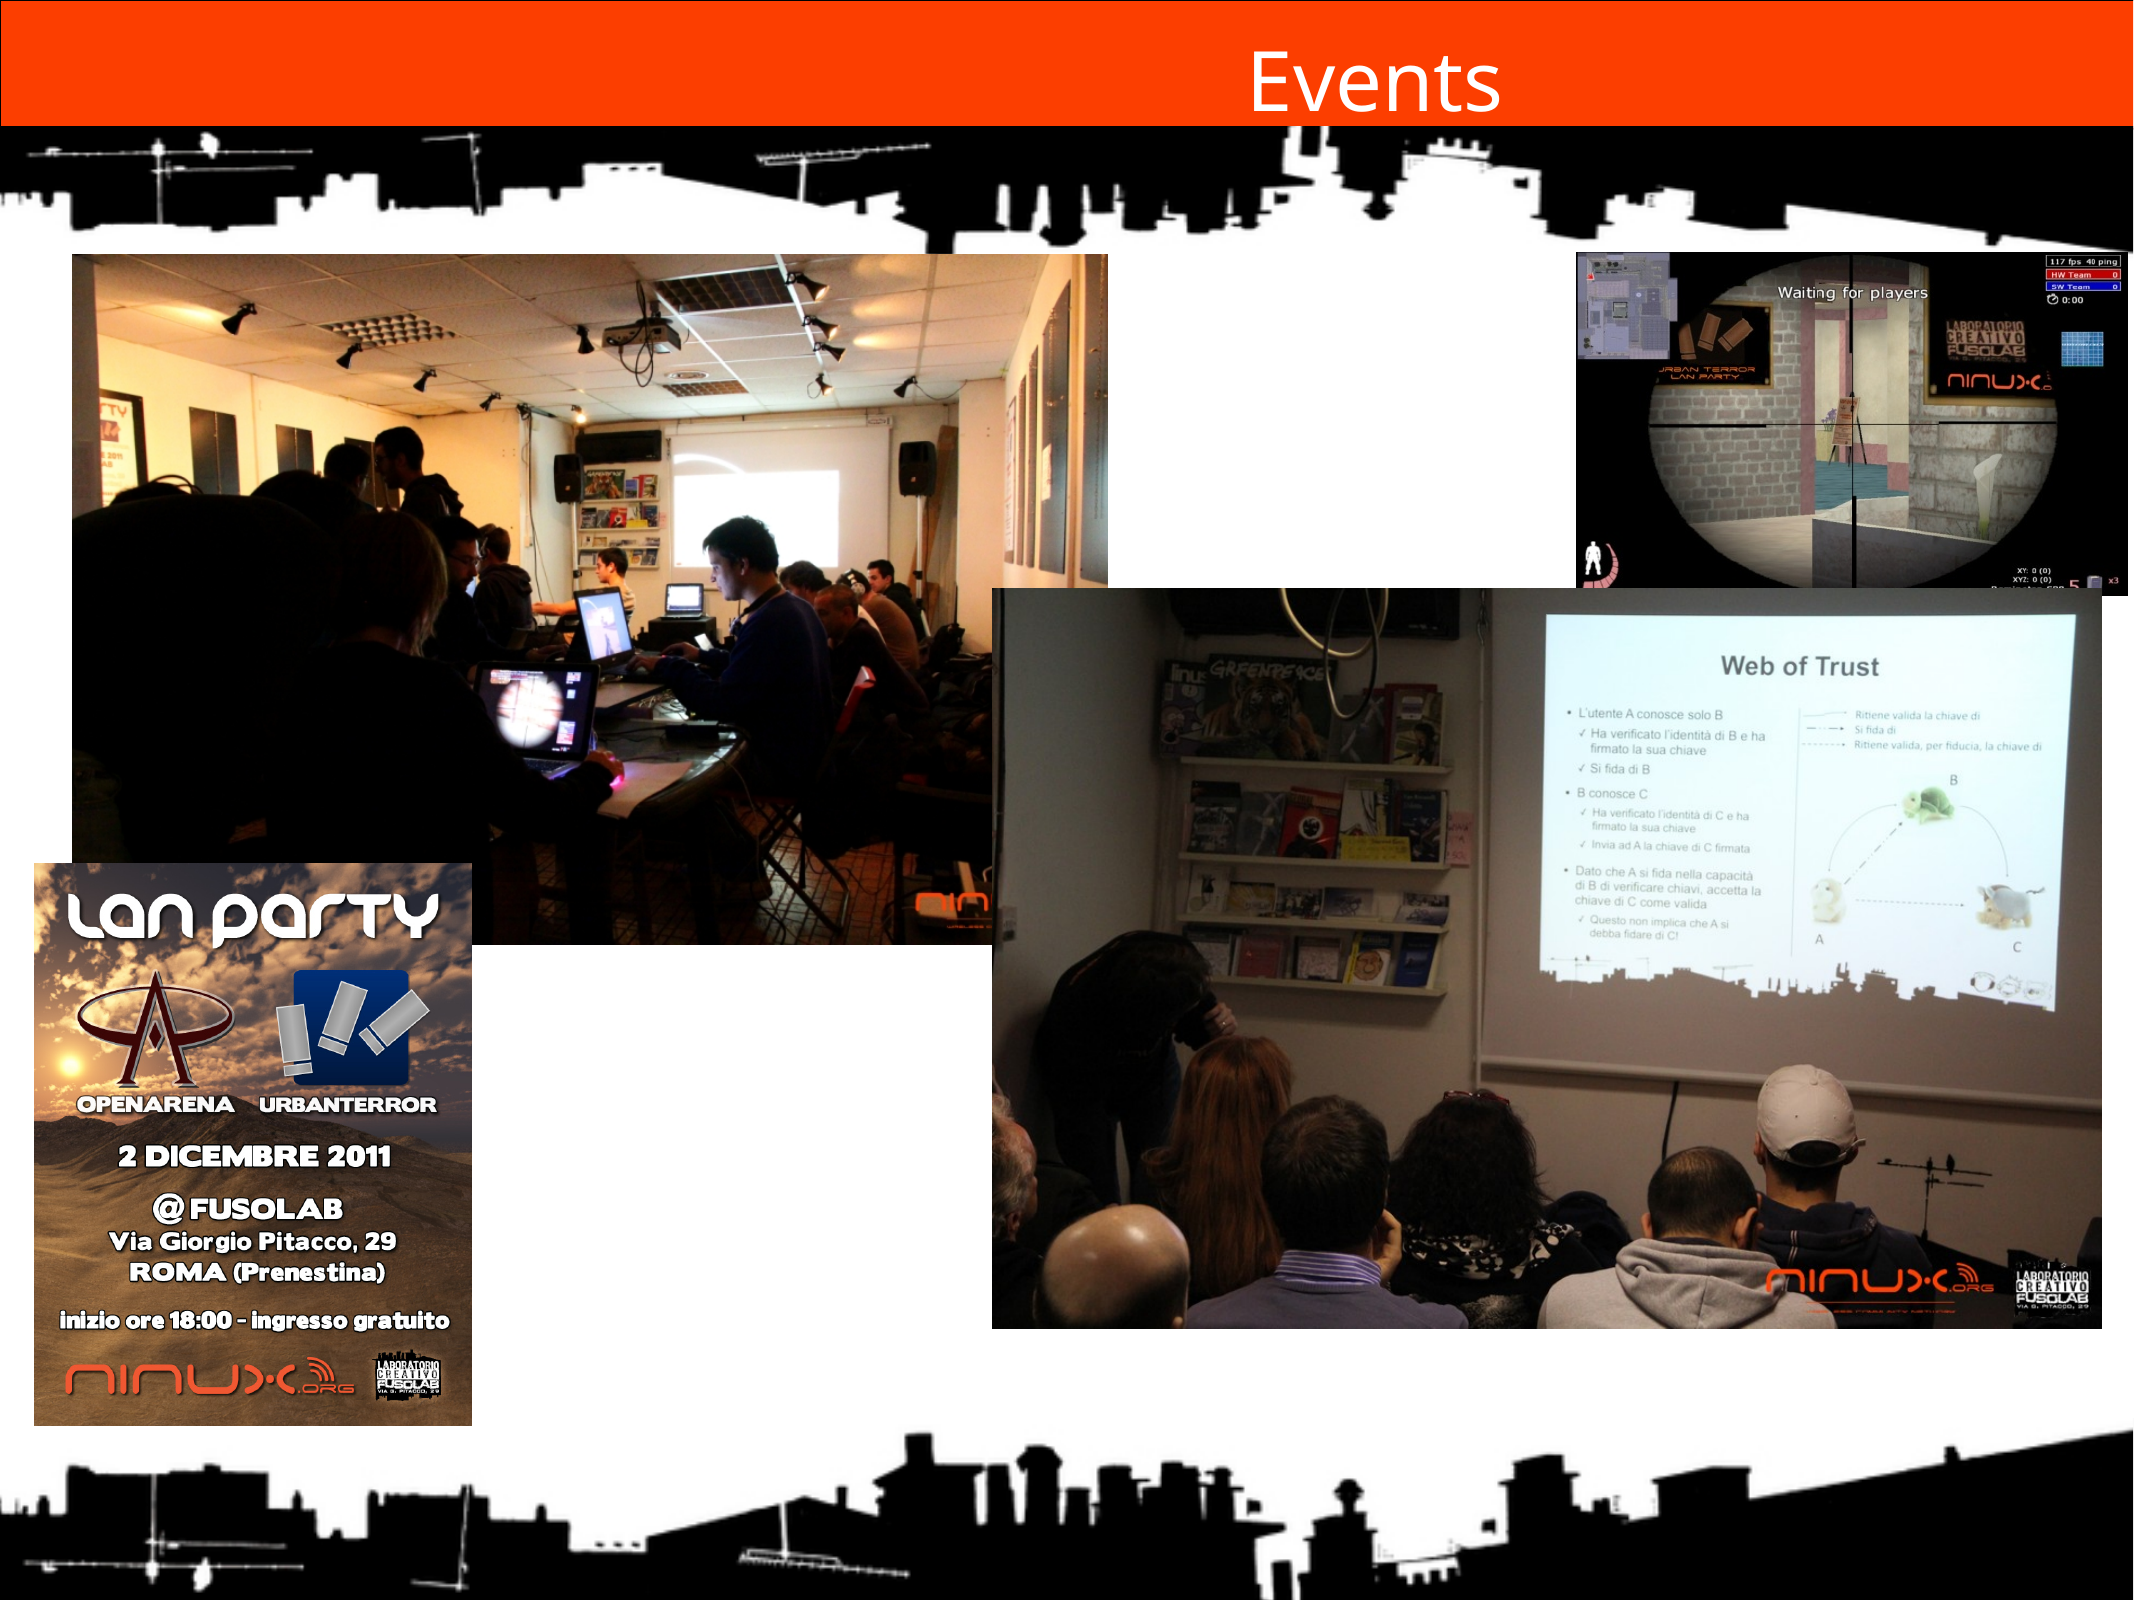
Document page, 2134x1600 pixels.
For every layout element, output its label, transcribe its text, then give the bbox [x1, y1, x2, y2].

picture [0, 126, 2134, 1600]
title Events [700, 16, 2051, 139]
